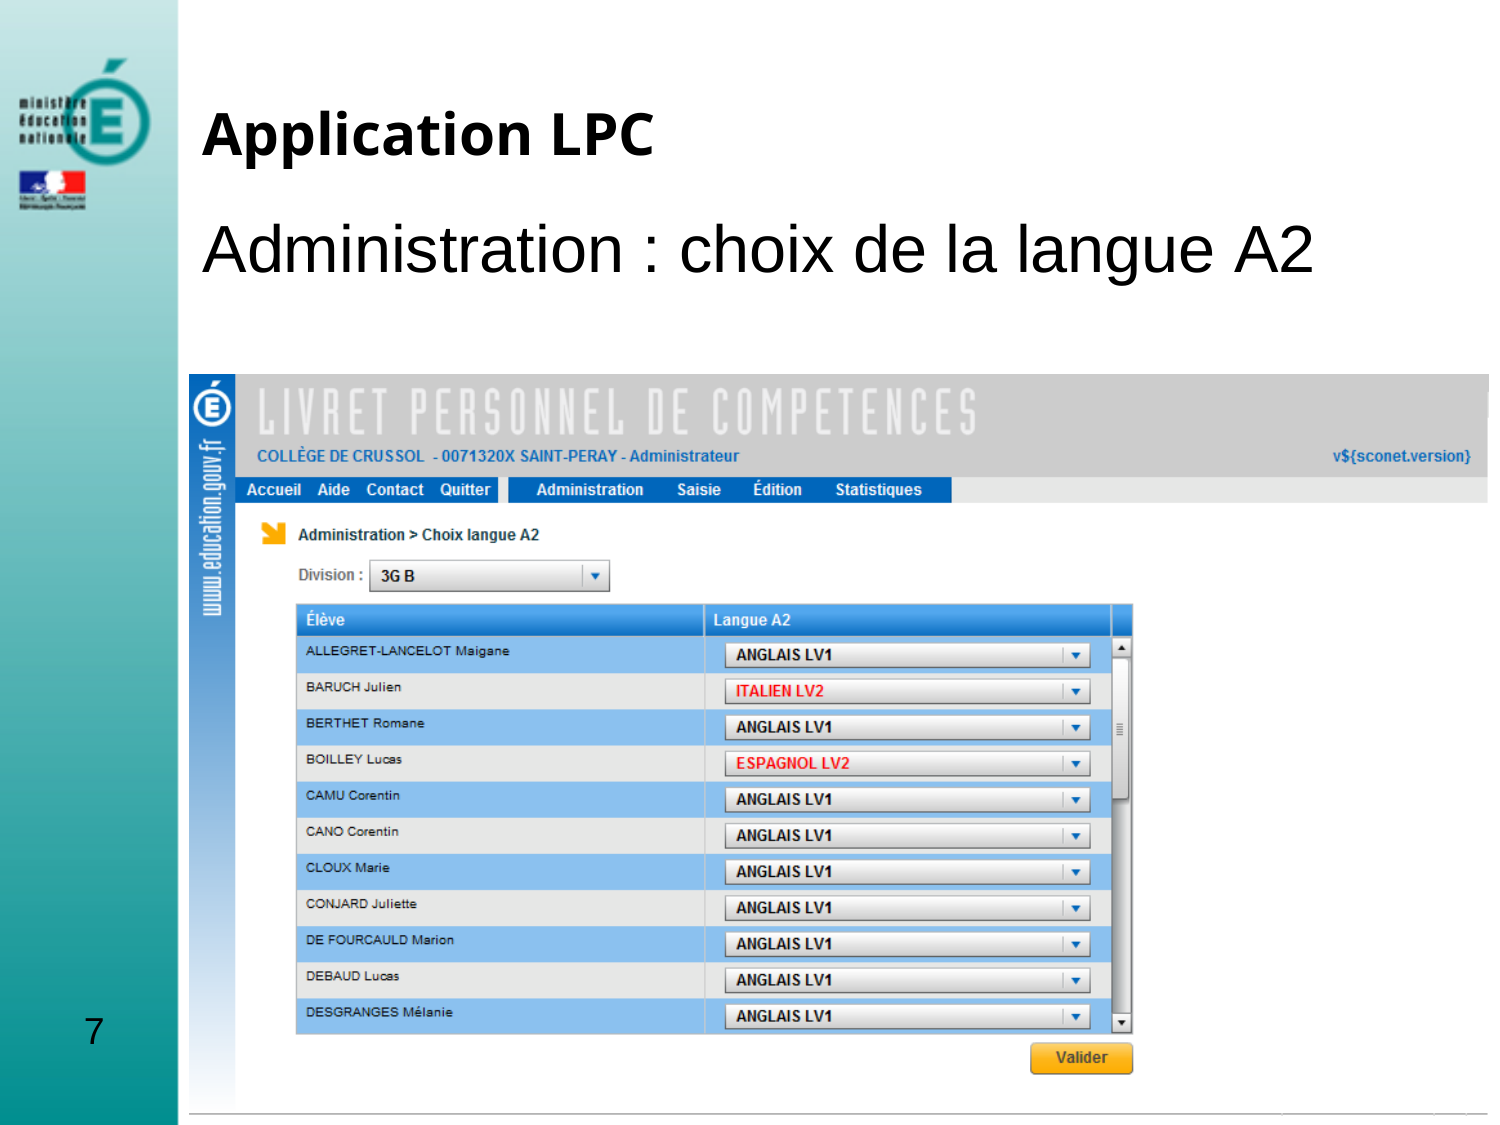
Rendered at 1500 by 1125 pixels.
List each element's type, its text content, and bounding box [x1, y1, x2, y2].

text_box Administration : choix de la langue A2 [187, 198, 1454, 305]
text_box Application LPC [187, 89, 1430, 176]
text_box <numéro> [41, 999, 148, 1060]
picture [189, 374, 1489, 1116]
picture [0, 0, 179, 1125]
